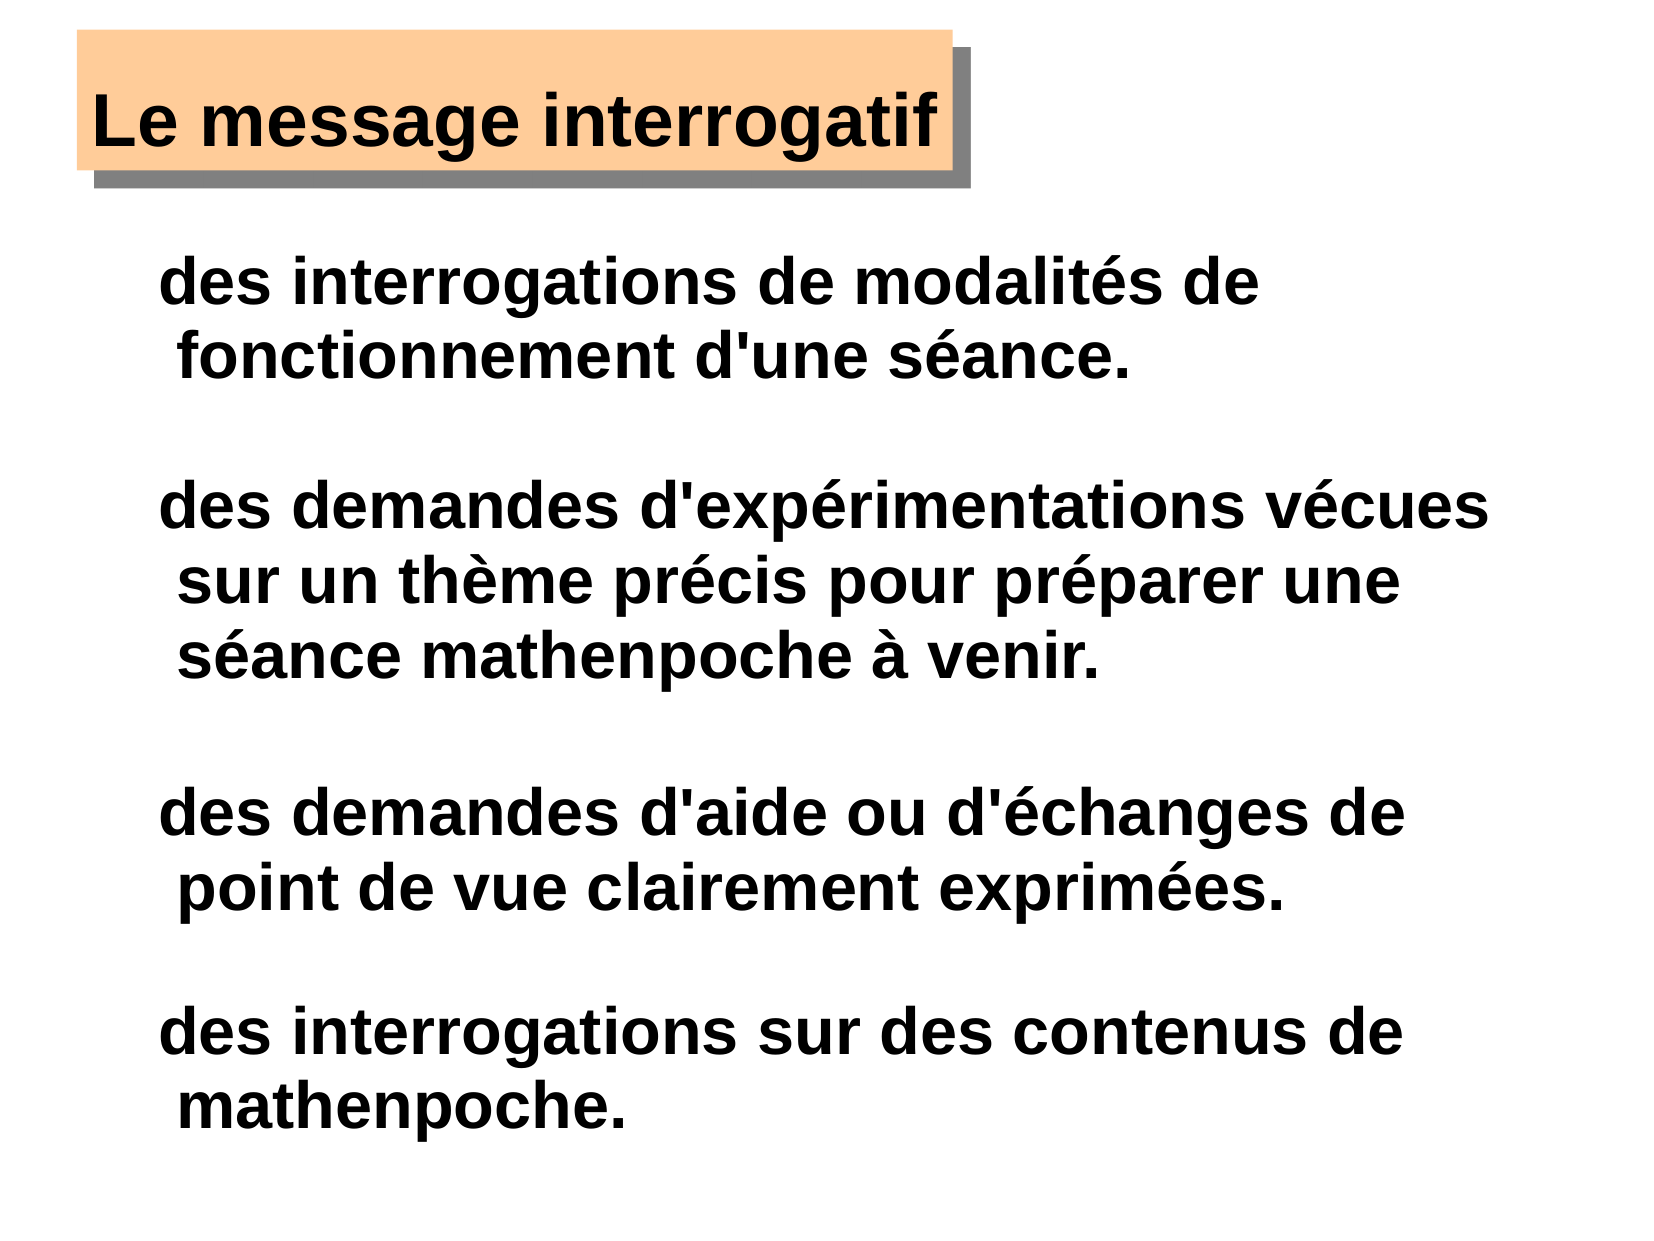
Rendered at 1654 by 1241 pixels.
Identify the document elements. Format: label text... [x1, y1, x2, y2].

text_box Le message interrogatif [76, 29, 953, 129]
text_box des demandes d'expérimentations vécues sur un thème précis pour préparer une séance mathenpoche à venir. [106, 460, 1625, 700]
text_box des interrogations de modalités de fonctionnement d'une séance. [106, 236, 1625, 401]
text_box des demandes d'aide ou d'échanges de point de vue clairement exprimées. [106, 767, 1625, 933]
text_box des interrogations sur des contenus de mathenpoche. [106, 986, 1625, 1151]
